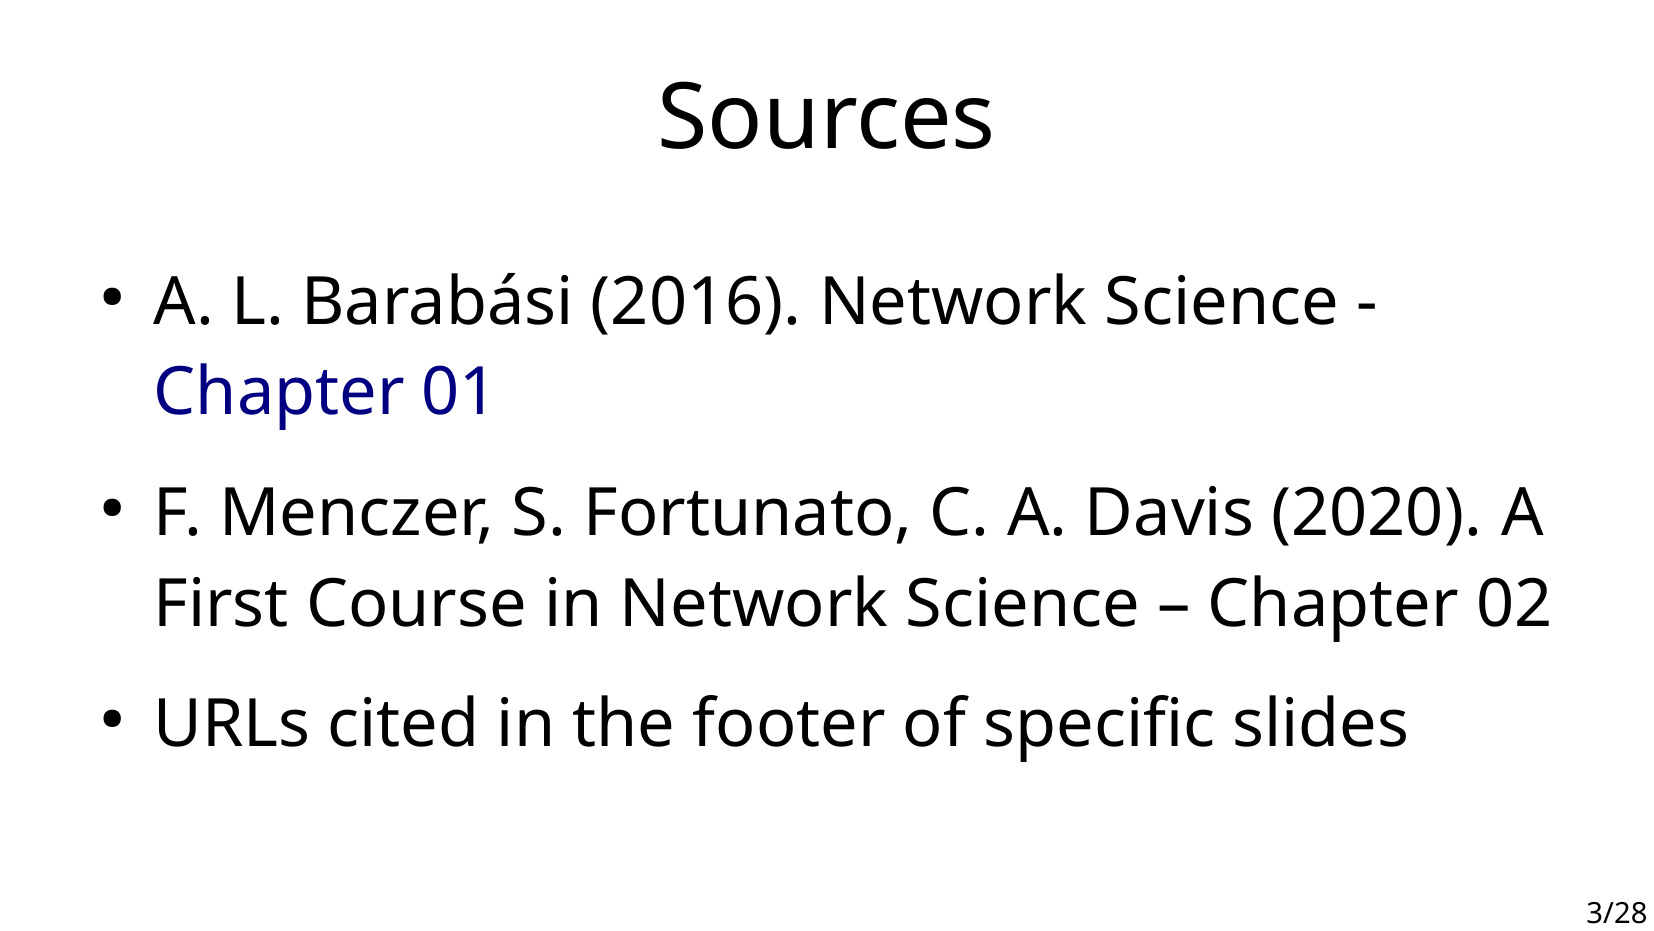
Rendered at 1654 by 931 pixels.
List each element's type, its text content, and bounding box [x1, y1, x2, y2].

title Sources [82, 1, 1571, 226]
list A. L. Barabási (2016). Network Science - Chapter 01 F. Menczer, S. Fortunato, C. A. Davis (2020). A First Course in Network Science – Chapter 02 URLs cited in the footer of specific slides [82, 253, 1571, 793]
